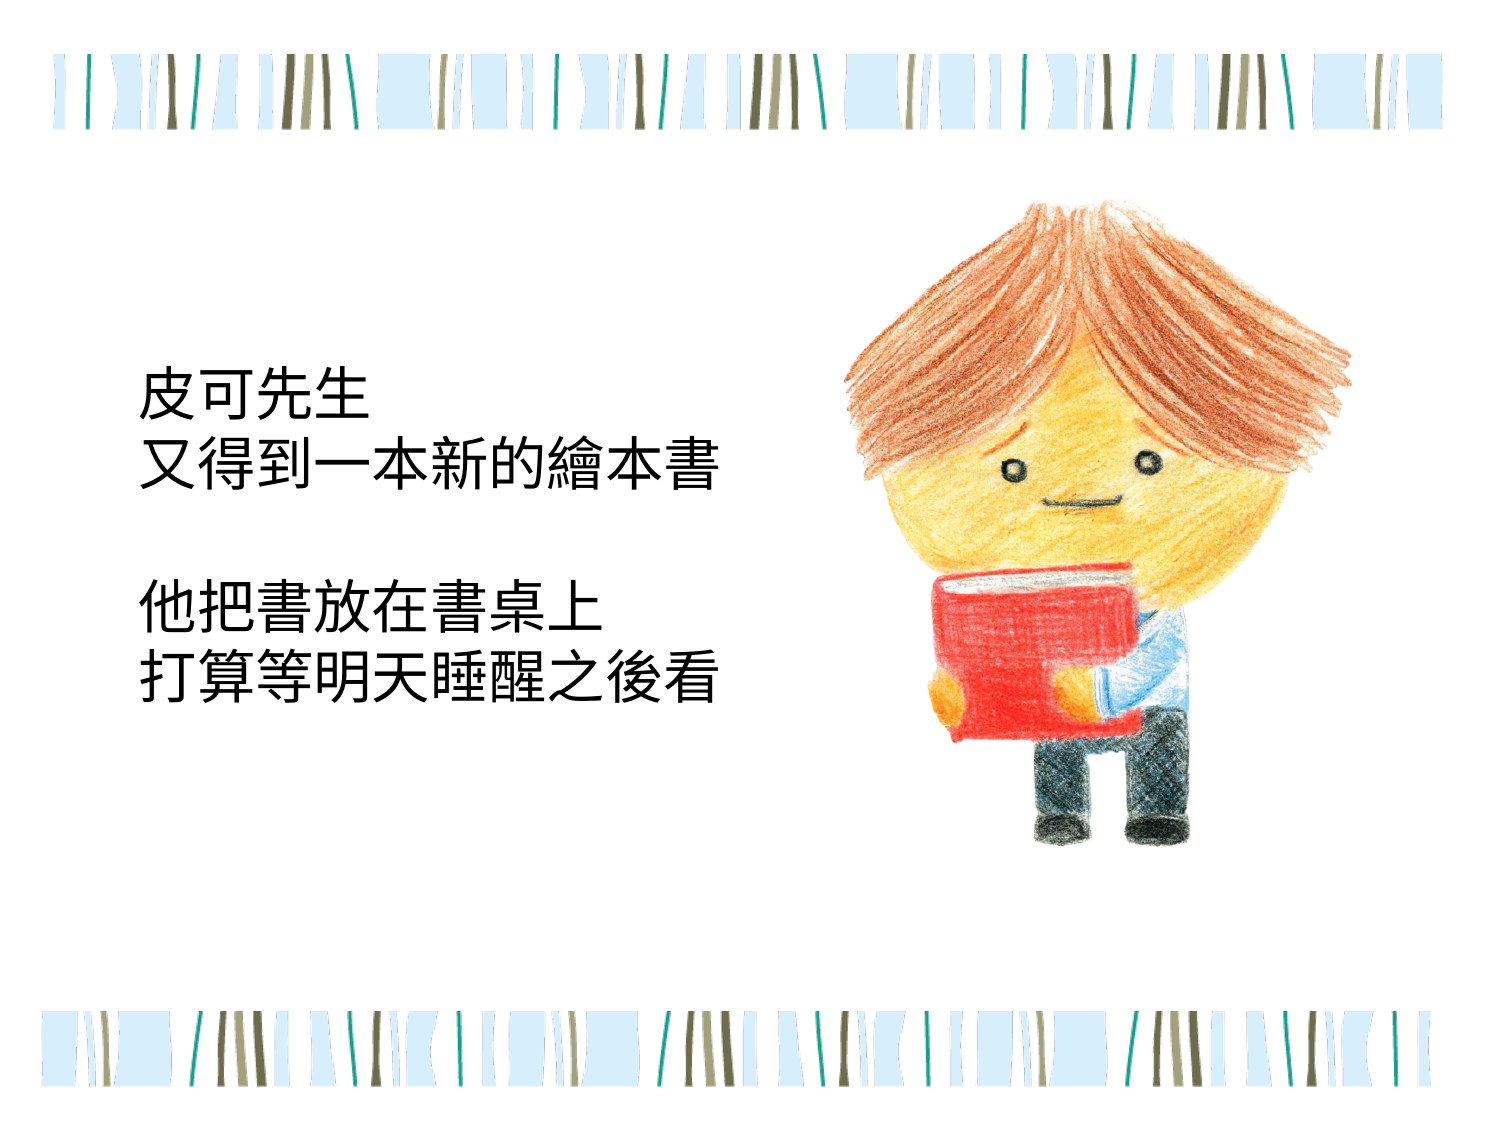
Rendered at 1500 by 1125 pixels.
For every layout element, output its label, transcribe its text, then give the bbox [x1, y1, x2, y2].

picture [41, 1011, 1431, 1087]
picture [832, 160, 1365, 857]
text_box 他把書放在書桌上 打算等明天睡醒之後看 [124, 562, 832, 718]
text_box 皮可先生 又得到一本新的繪本書 [124, 350, 797, 505]
picture [53, 54, 1443, 130]
